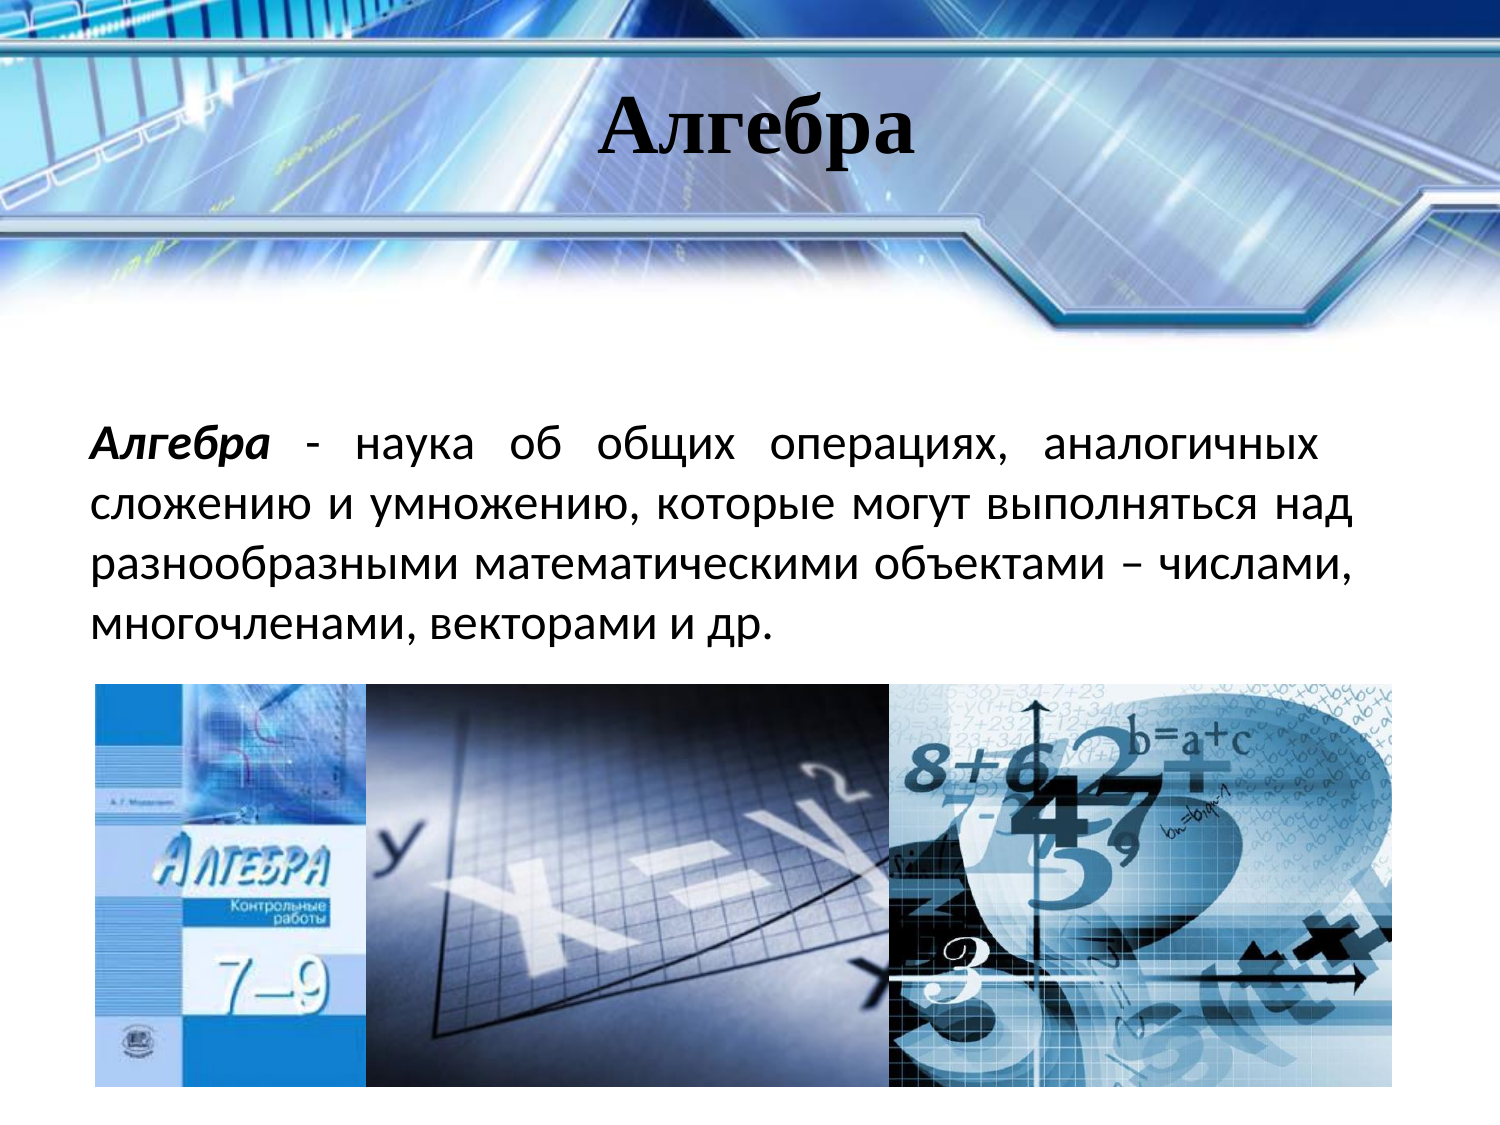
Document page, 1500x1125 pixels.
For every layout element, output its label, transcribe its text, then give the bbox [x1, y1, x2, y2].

picture [0, 0, 1500, 1125]
list Алгебра - наука об общих операциях, аналогичных сложению и умножению, которые могут выполняться над разнообразными математическими объектами – числами, многочленами, векторами и др. [75, 401, 1426, 1005]
text_box Алгебра [88, 60, 1425, 179]
